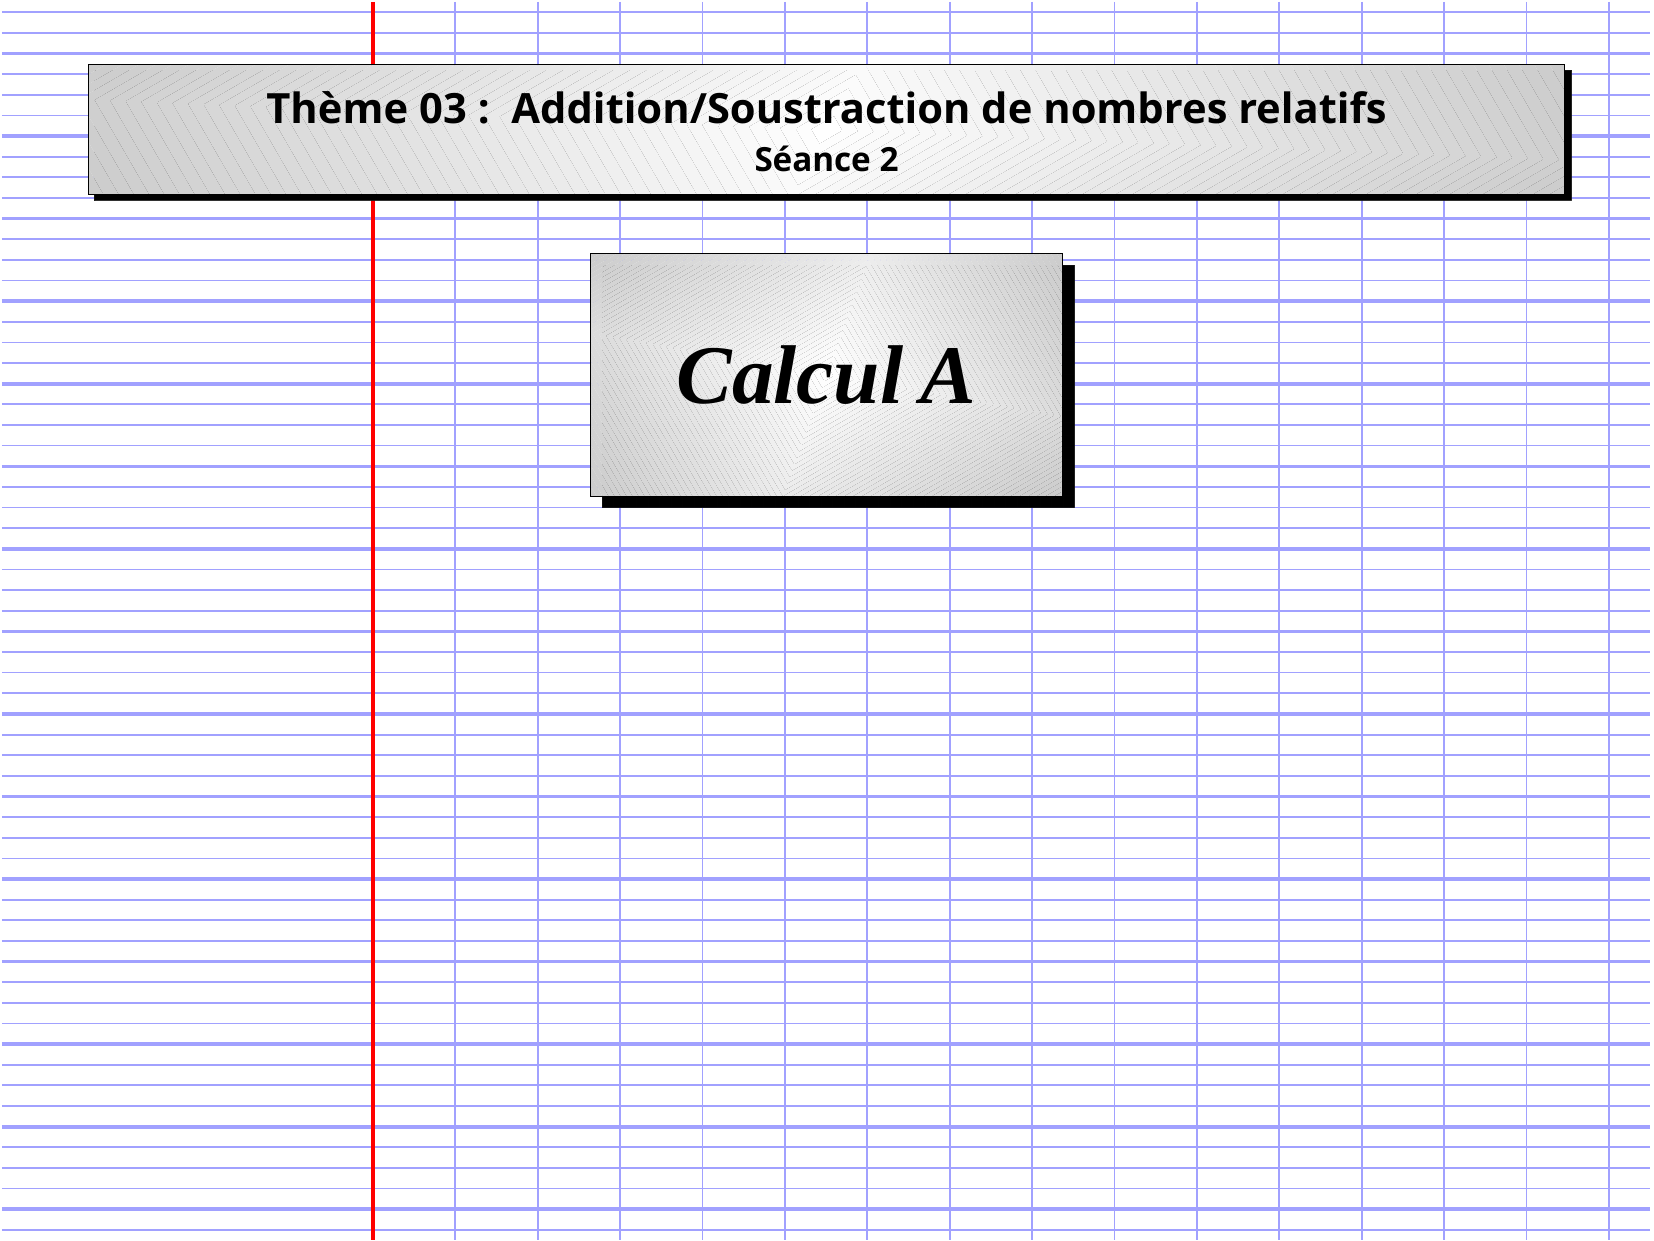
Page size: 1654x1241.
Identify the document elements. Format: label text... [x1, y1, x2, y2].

picture [0, 0, 1654, 1241]
text_box Calcul A [590, 253, 1063, 497]
text_box Thème 03 : Addition/Soustraction de nombres relatifs Séance 2 [88, 64, 1565, 195]
